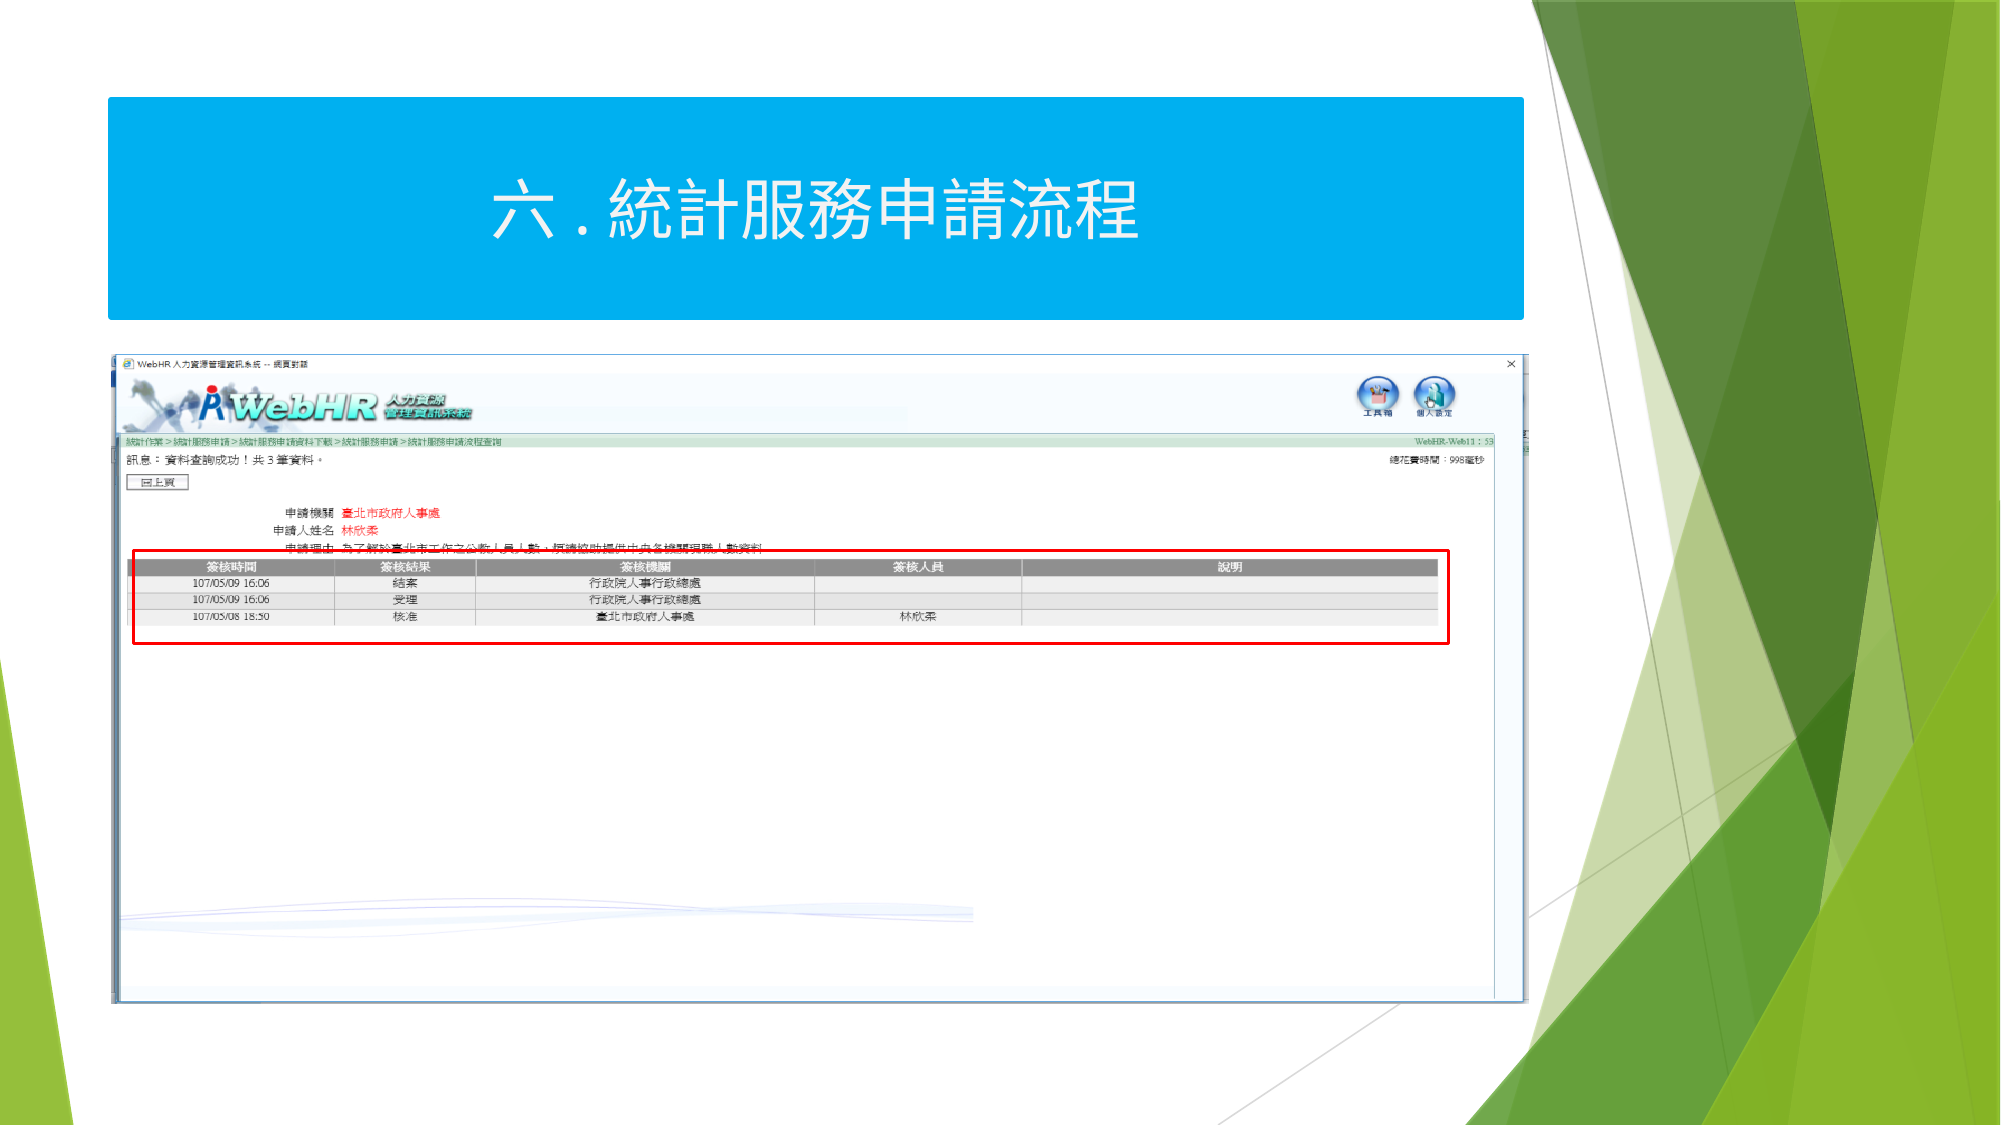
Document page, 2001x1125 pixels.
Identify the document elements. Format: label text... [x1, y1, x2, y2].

title 六.統計服務申請流程 [111, 99, 1522, 317]
picture [111, 354, 1529, 1004]
